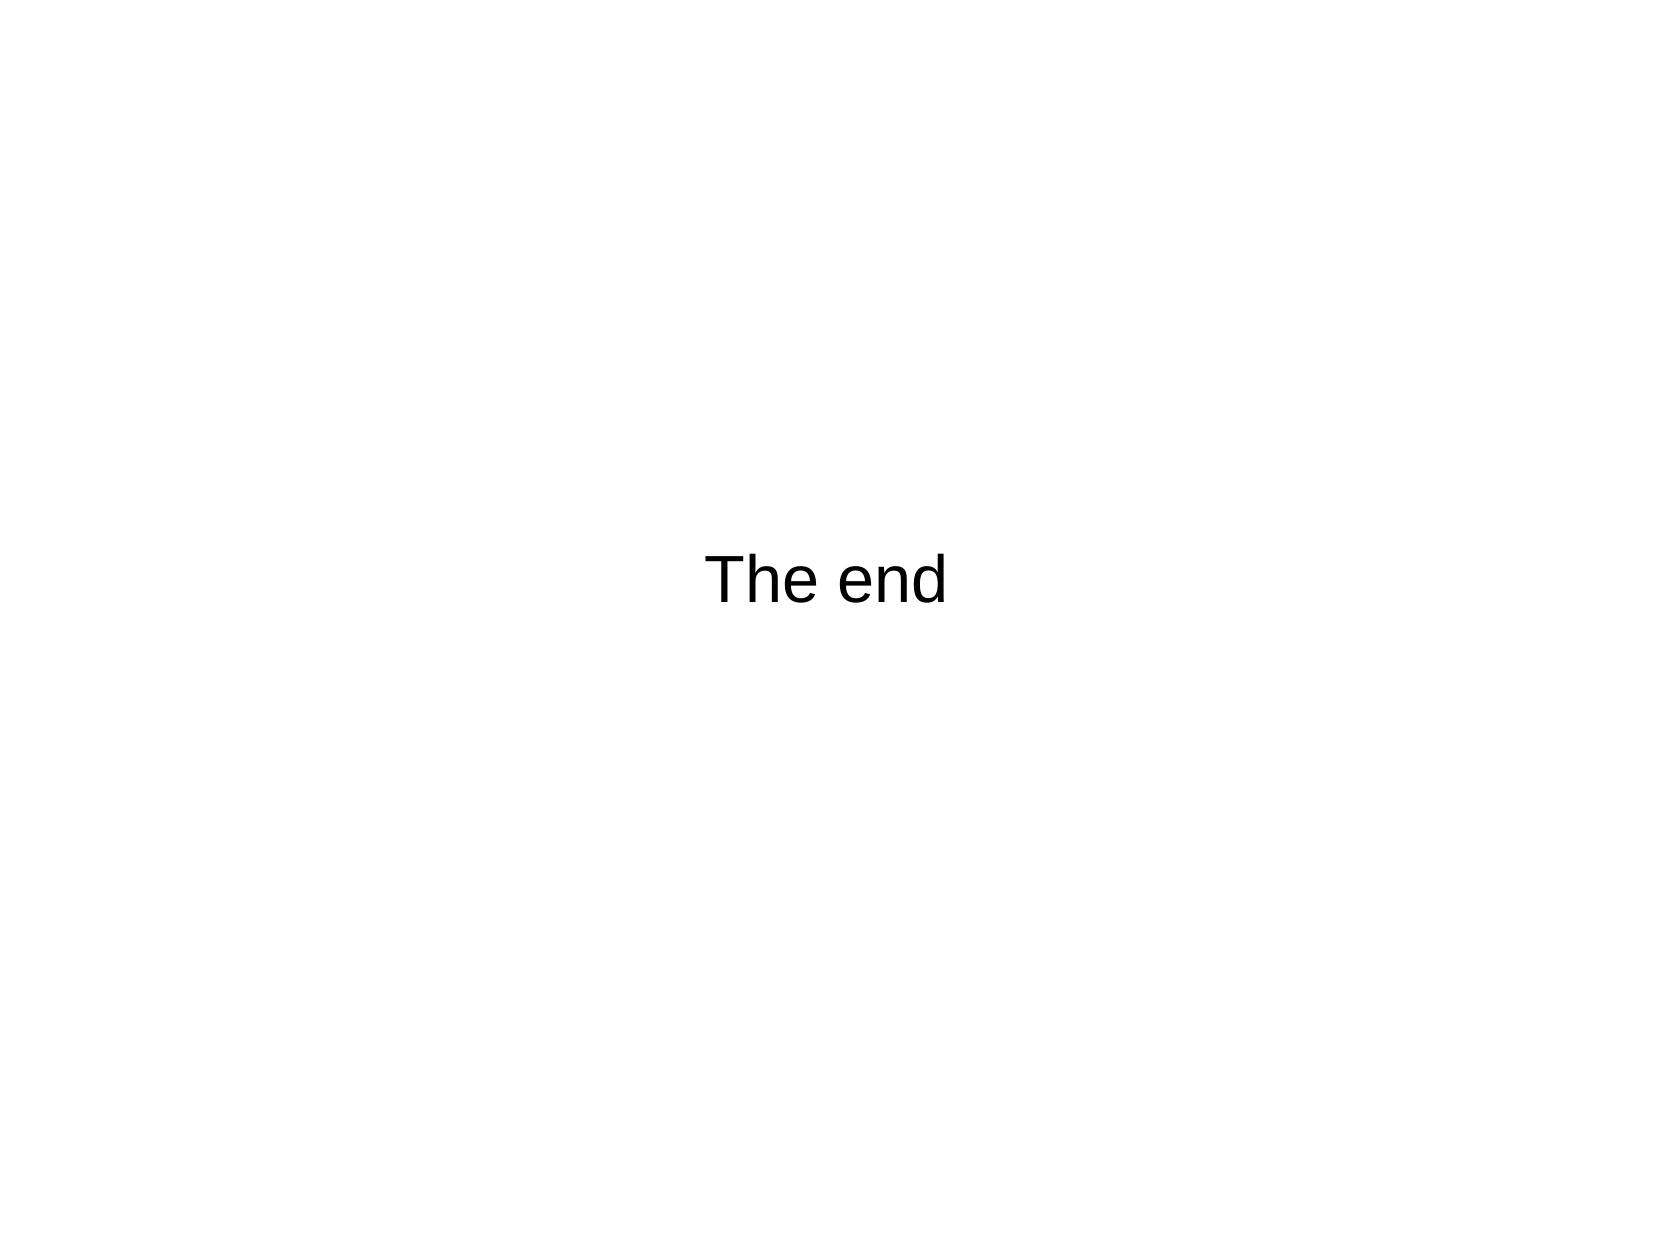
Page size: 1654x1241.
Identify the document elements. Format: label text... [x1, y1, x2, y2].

subtitle The end [82, 56, 1571, 1102]
